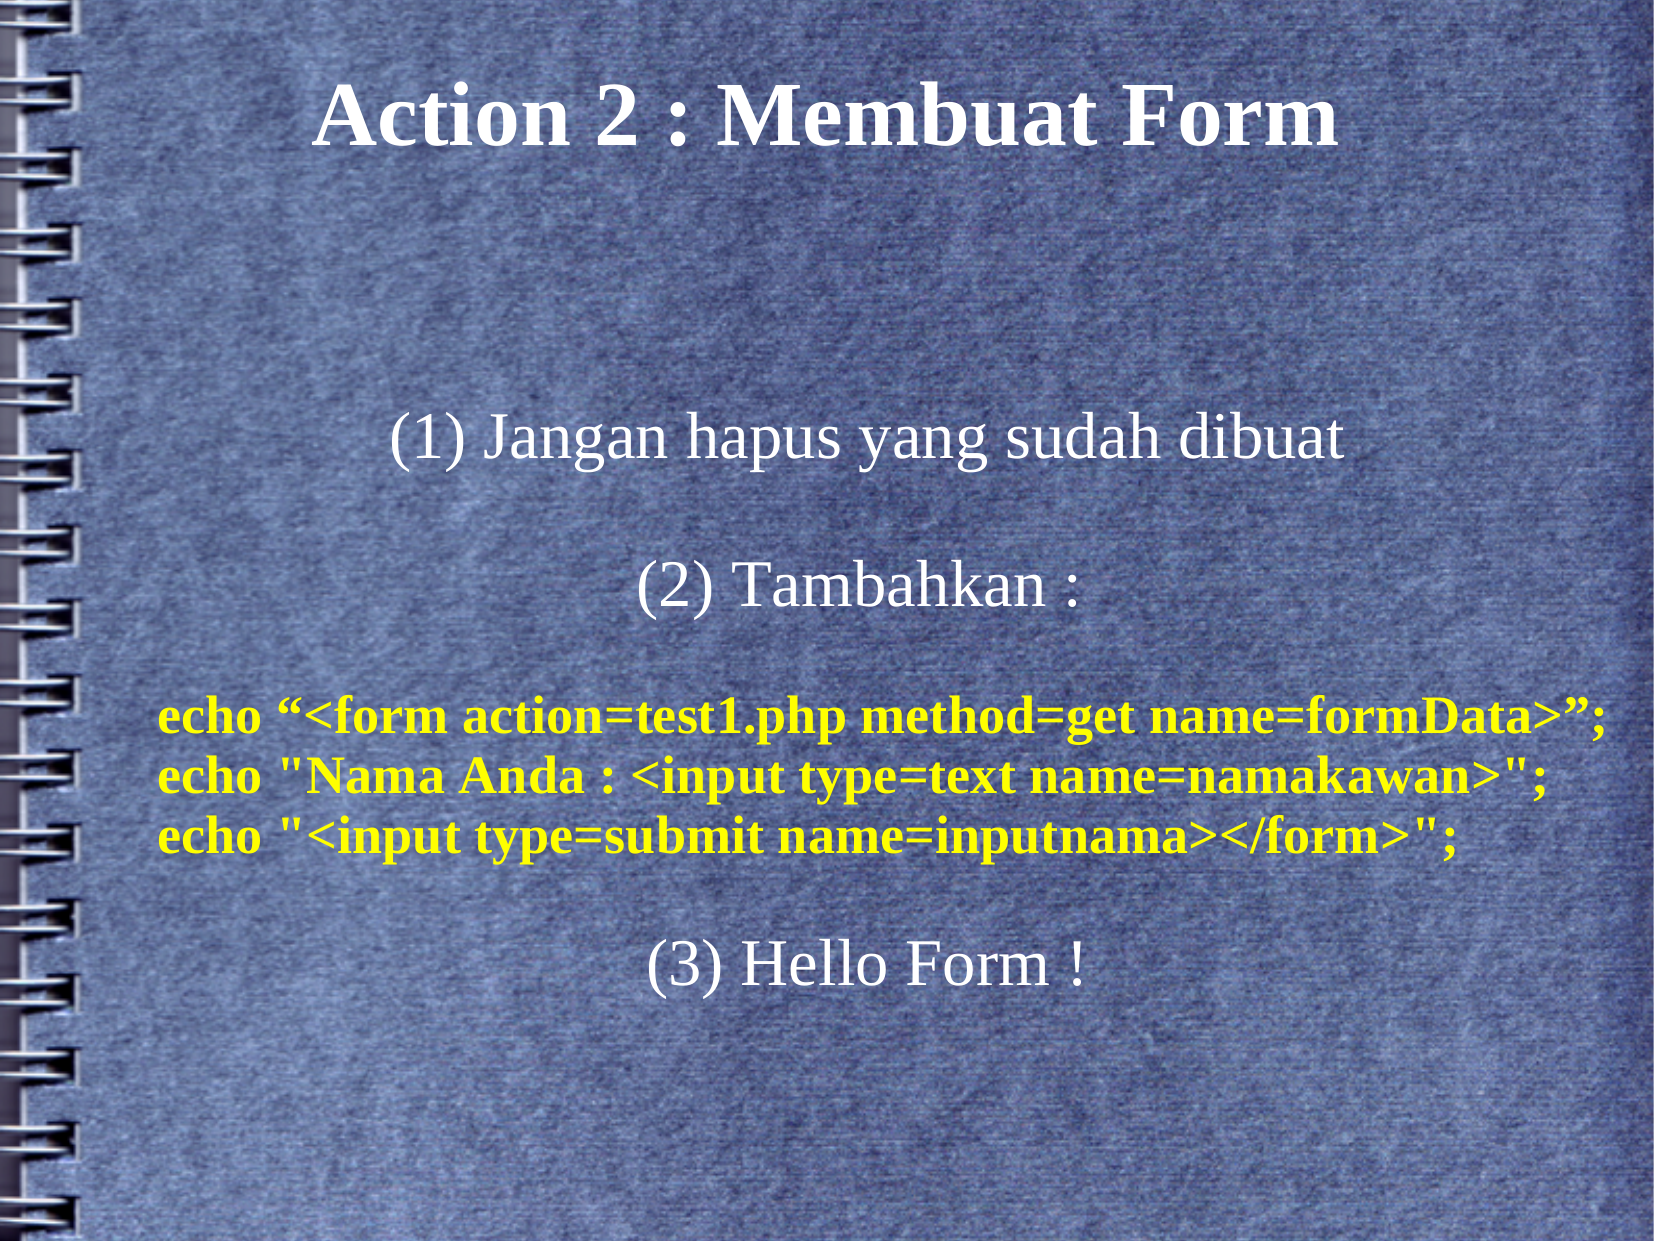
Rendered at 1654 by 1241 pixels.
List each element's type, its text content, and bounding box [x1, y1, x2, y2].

picture [0, 0, 1654, 1241]
title Action 2 : Membuat Form [82, 18, 1571, 211]
subtitle (1) Jangan hapus yang sudah dibuat (2) Tambahkan : echo “<form action=test1.php method=get name=formData>”; echo "Nama Anda : <input type=text name=namakawan>"; echo "<input type=submit name=inputnama></form>"; (3) Hello Form ! [82, 297, 1654, 1102]
